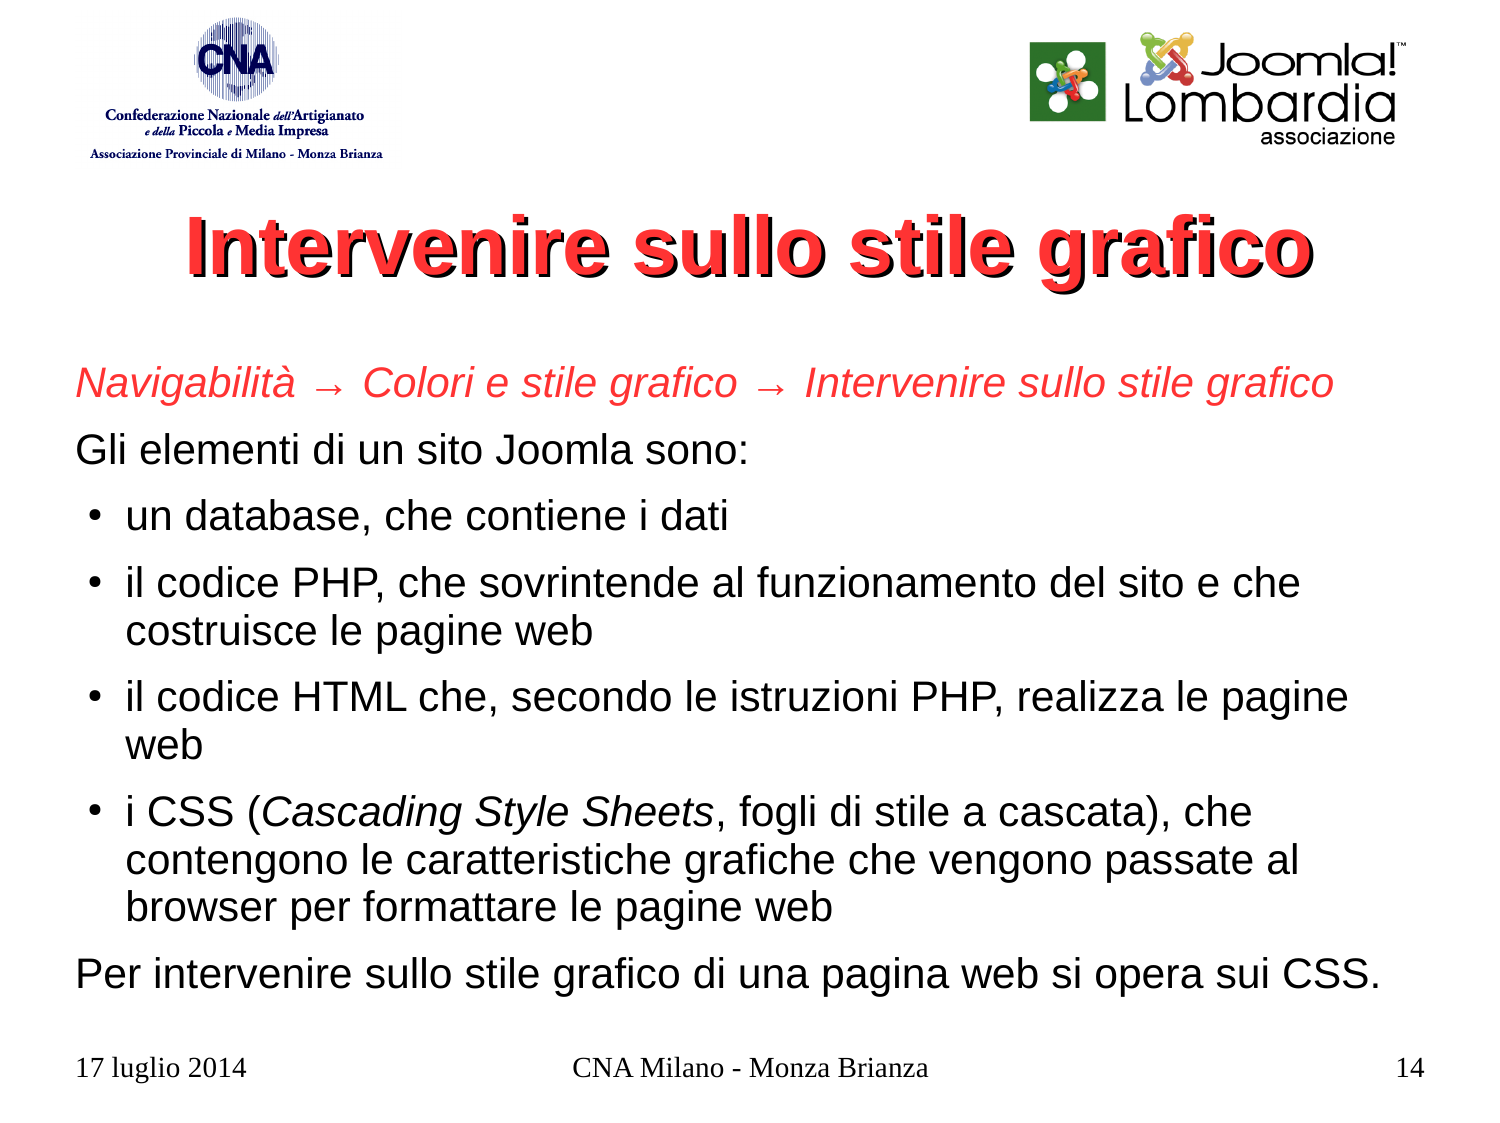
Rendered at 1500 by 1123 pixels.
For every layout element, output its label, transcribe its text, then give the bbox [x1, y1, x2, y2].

picture [75, 10, 402, 151]
list Navigabilità → Colori e stile grafico → Intervenire sullo stile grafico Gli elementi di un sito Joomla sono: un database, che contiene i dati il codice PHP, che sovrintende al funzionamento del sito e che costruisce le pagine web il codice HTML che, secondo le istruzioni PHP, realizza le pagine web i CSS (Cascading Style Sheets, fogli di stile a cascata), che contengono le caratteristiche grafiche che vengono passate al browser per formattare le pagine web Per intervenire sullo stile grafico di una pagina web si opera sui CSS. [75, 358, 1425, 1010]
picture [1012, 21, 1426, 169]
title Intervenire sullo stile grafico [75, 151, 1425, 339]
